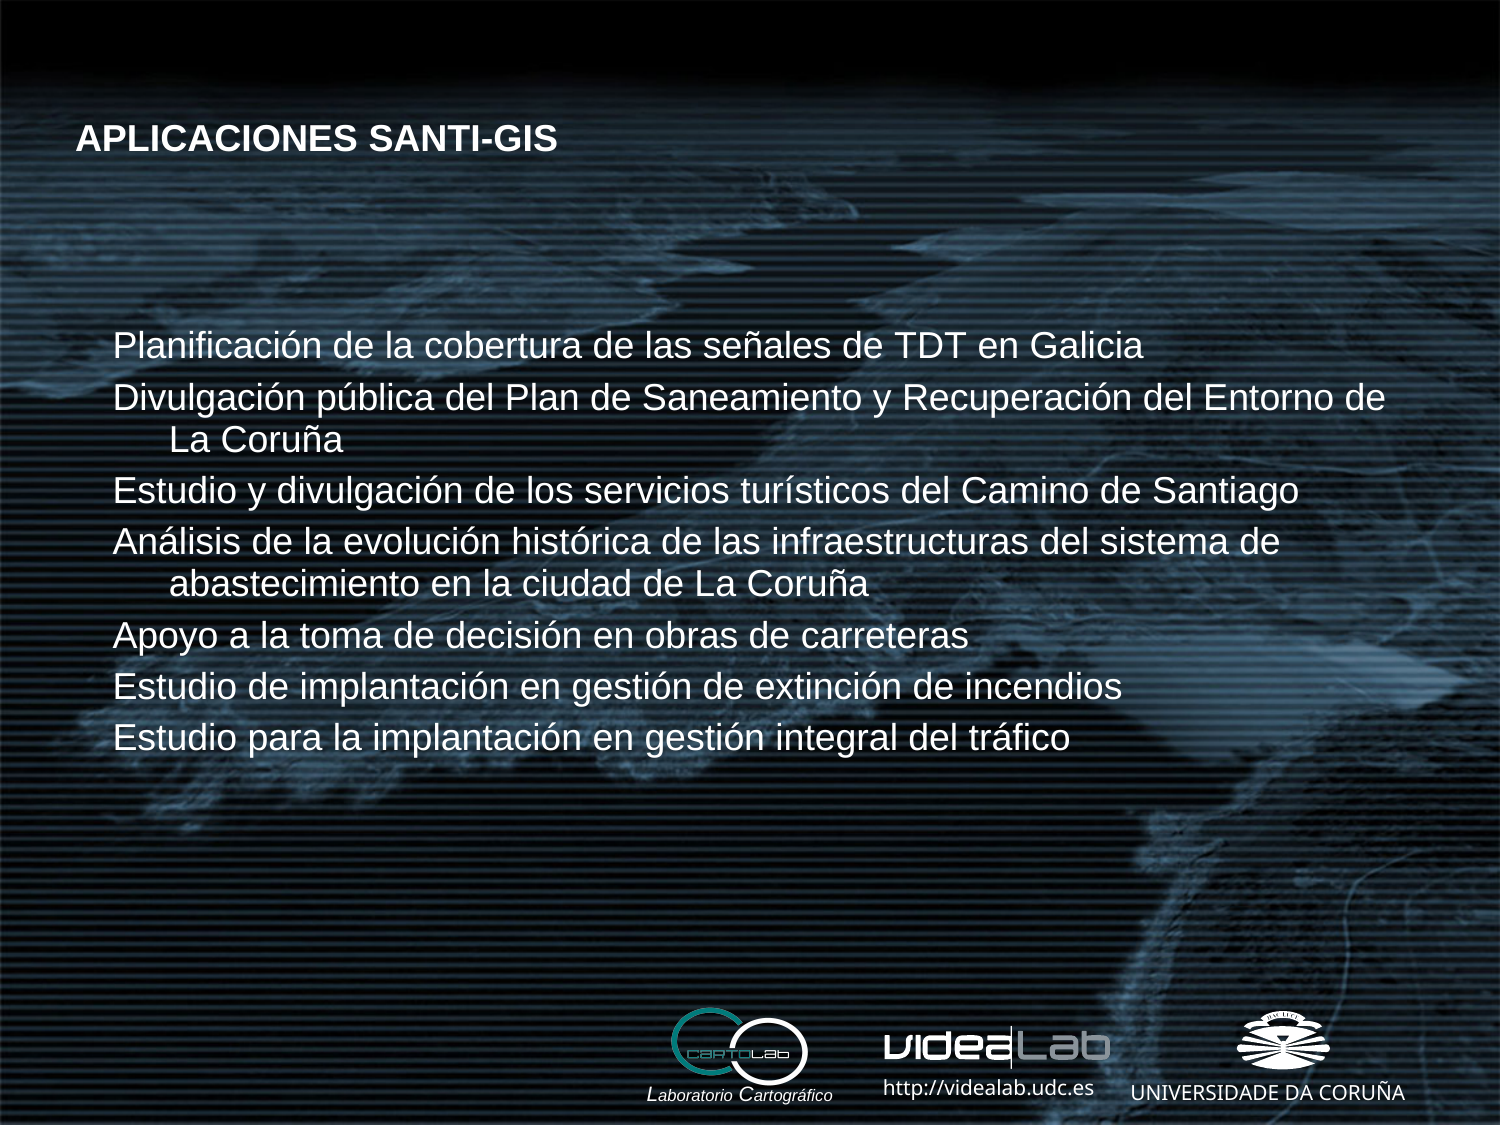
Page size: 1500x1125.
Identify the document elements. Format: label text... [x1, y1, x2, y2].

list Planificación de la cobertura de las señales de TDT en Galicia Divulgación pública del Plan de Saneamiento y Recuperación del Entorno de La Coruña Estudio y divulgación de los servicios turísticos del Camino de Santiago Análisis de la evolución histórica de las infraestructuras del sistema de abastecimiento en la ciudad de La Coruña Apoyo a la toma de decisión en obras de carreteras Estudio de implantación en gestión de extinción de incendios Estudio para la implantación en gestión integral del tráfico [112, 324, 1388, 1001]
title APLICACIONES SANTI-GIS [75, 44, 1425, 233]
picture [0, 0, 1500, 1125]
